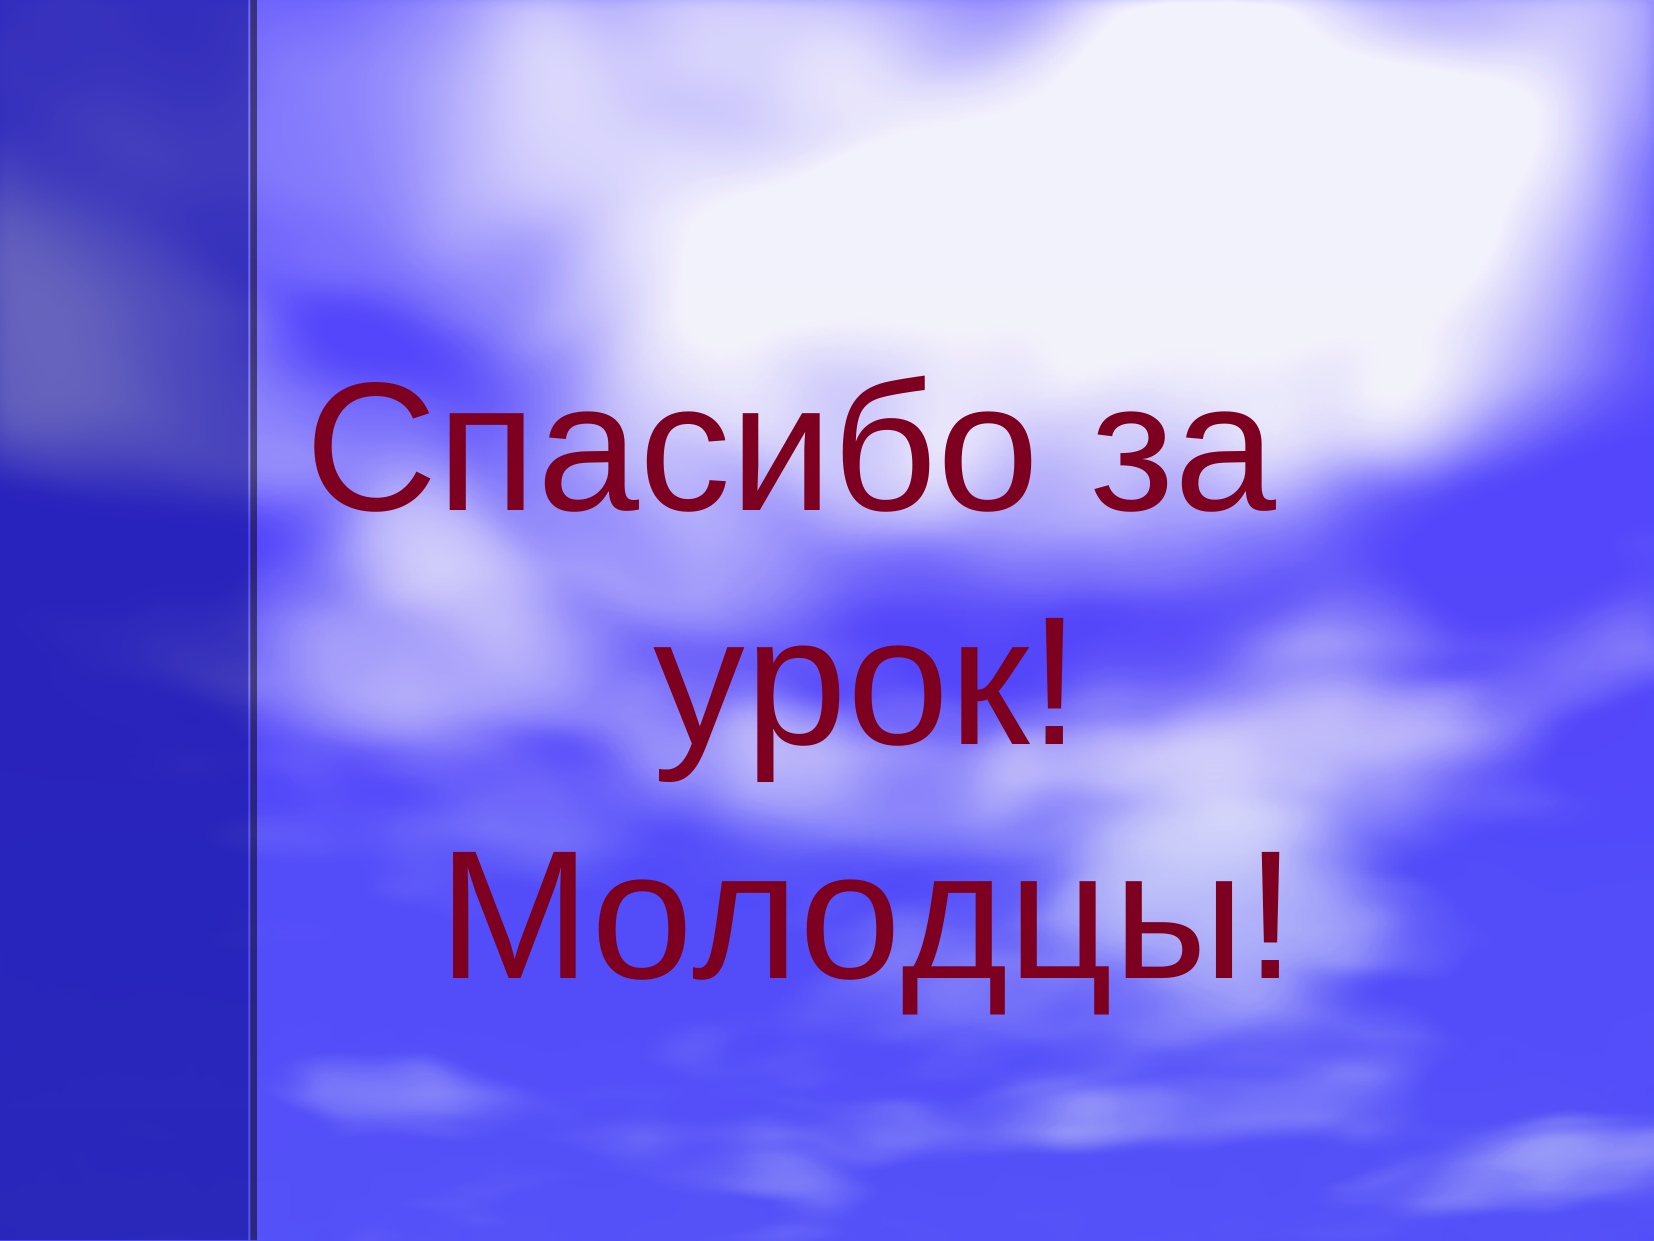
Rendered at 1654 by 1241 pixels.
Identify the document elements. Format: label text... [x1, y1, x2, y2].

list Спасибо за урок! Молодцы! [119, 344, 1533, 1126]
